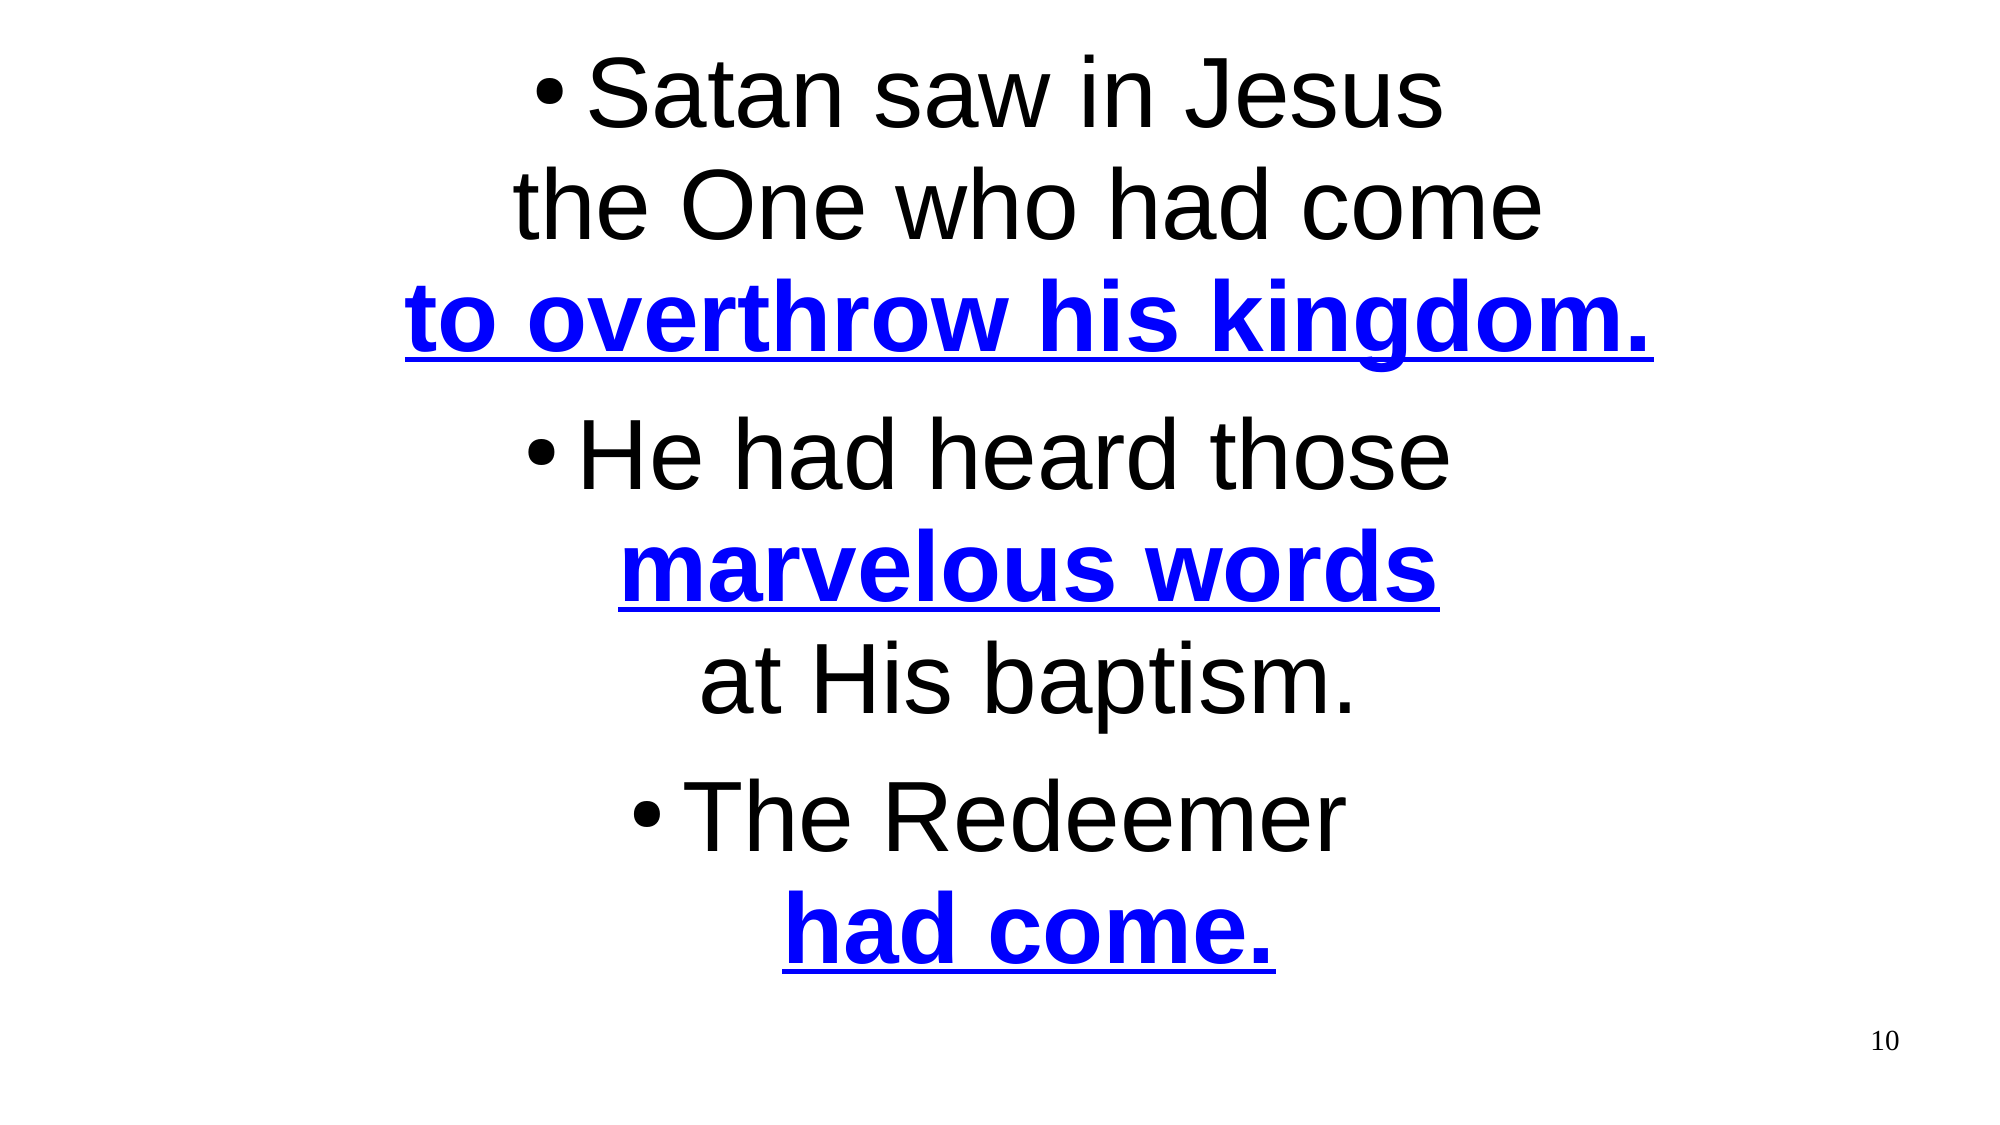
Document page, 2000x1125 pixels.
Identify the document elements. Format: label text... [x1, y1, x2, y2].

list Satan saw in Jesus the One who had come to overthrow his kingdom. He had heard those marvelous words at His baptism. The Redeemer had come. [37, 37, 1951, 1088]
